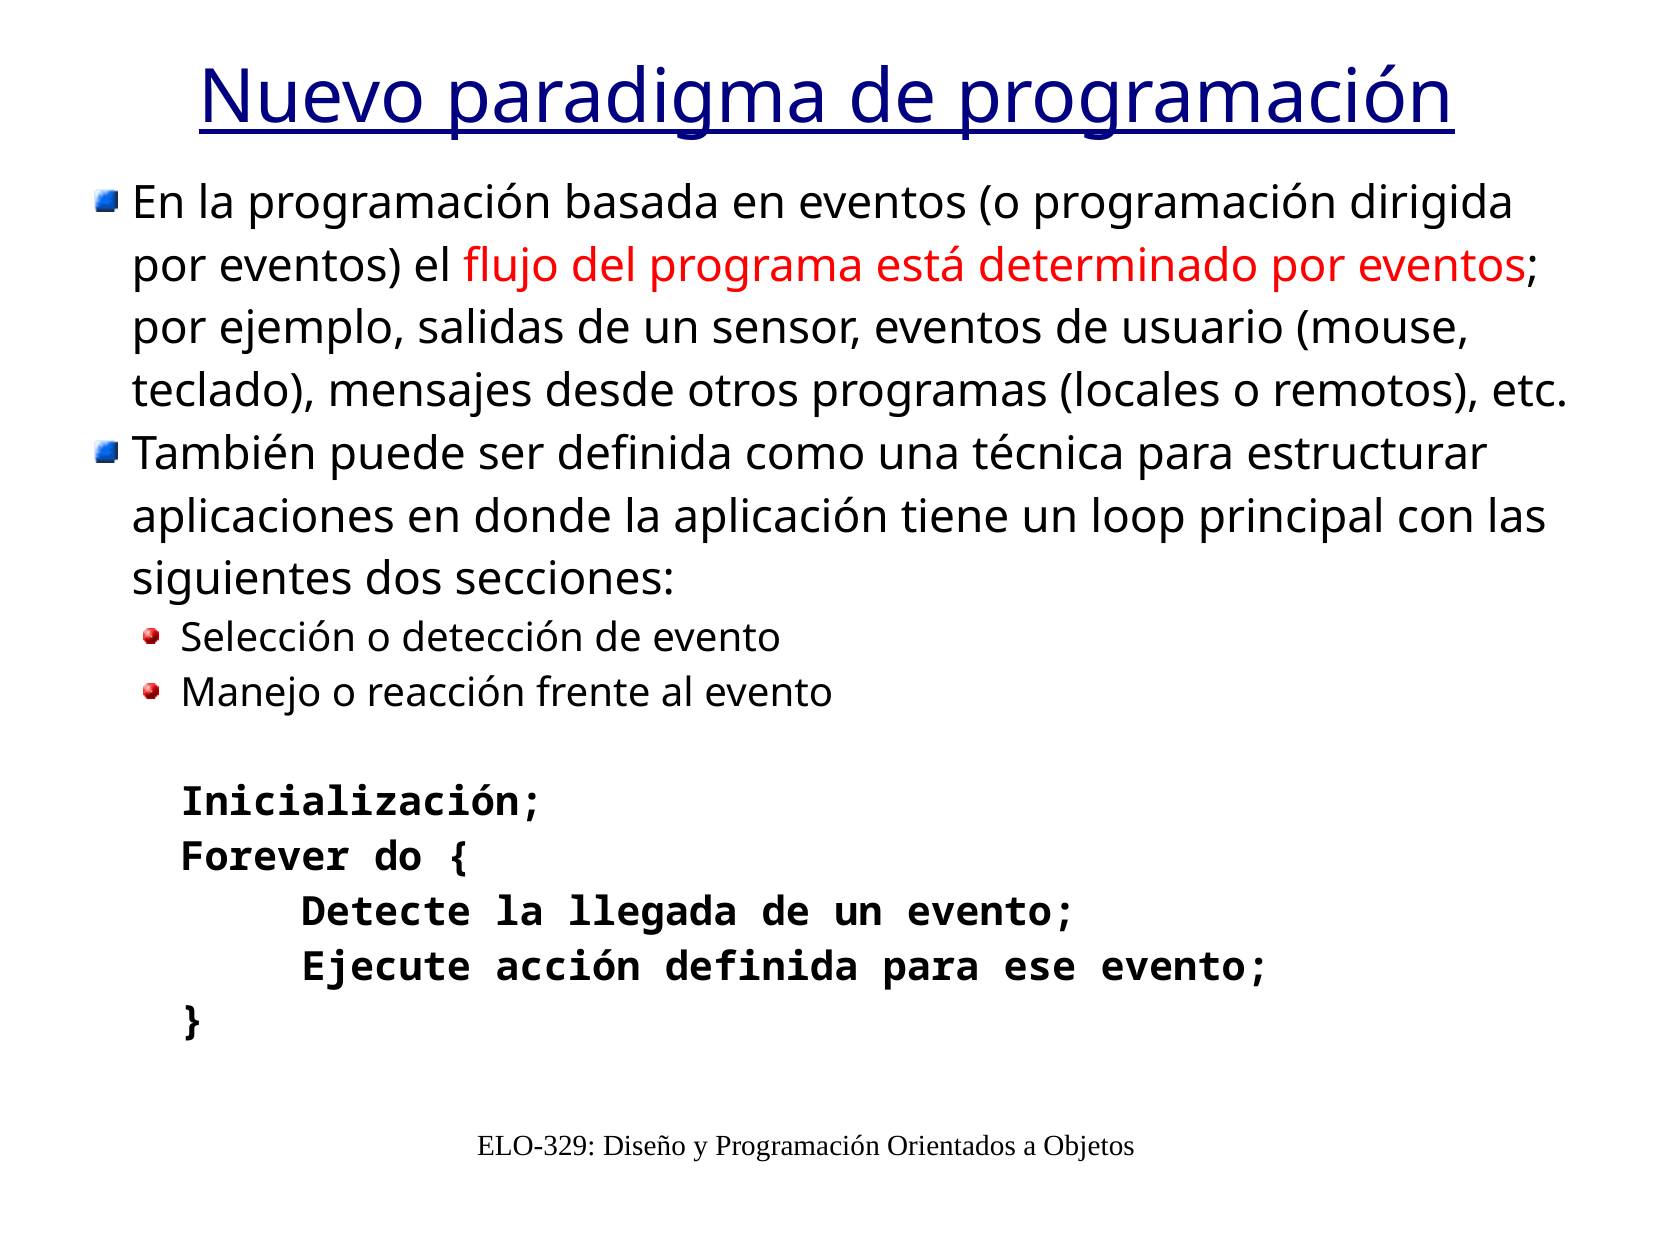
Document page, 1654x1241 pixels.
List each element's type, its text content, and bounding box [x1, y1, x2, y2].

title Nuevo paradigma de programación [82, 43, 1571, 145]
list En la programación basada en eventos (o programación dirigida por eventos) el flujo del programa está determinado por eventos; por ejemplo, salidas de un sensor, eventos de usuario (mouse, teclado), mensajes desde otros programas (locales o remotos), etc. También puede ser definida como una técnica para estructurar aplicaciones en donde la aplicación tiene un loop principal con las siguientes dos secciones: Selección o detección de evento Manejo o reacción frente al evento Inicialización; Forever do { Detecte la llegada de un evento; Ejecute acción definida para ese evento; } [82, 169, 1571, 1126]
